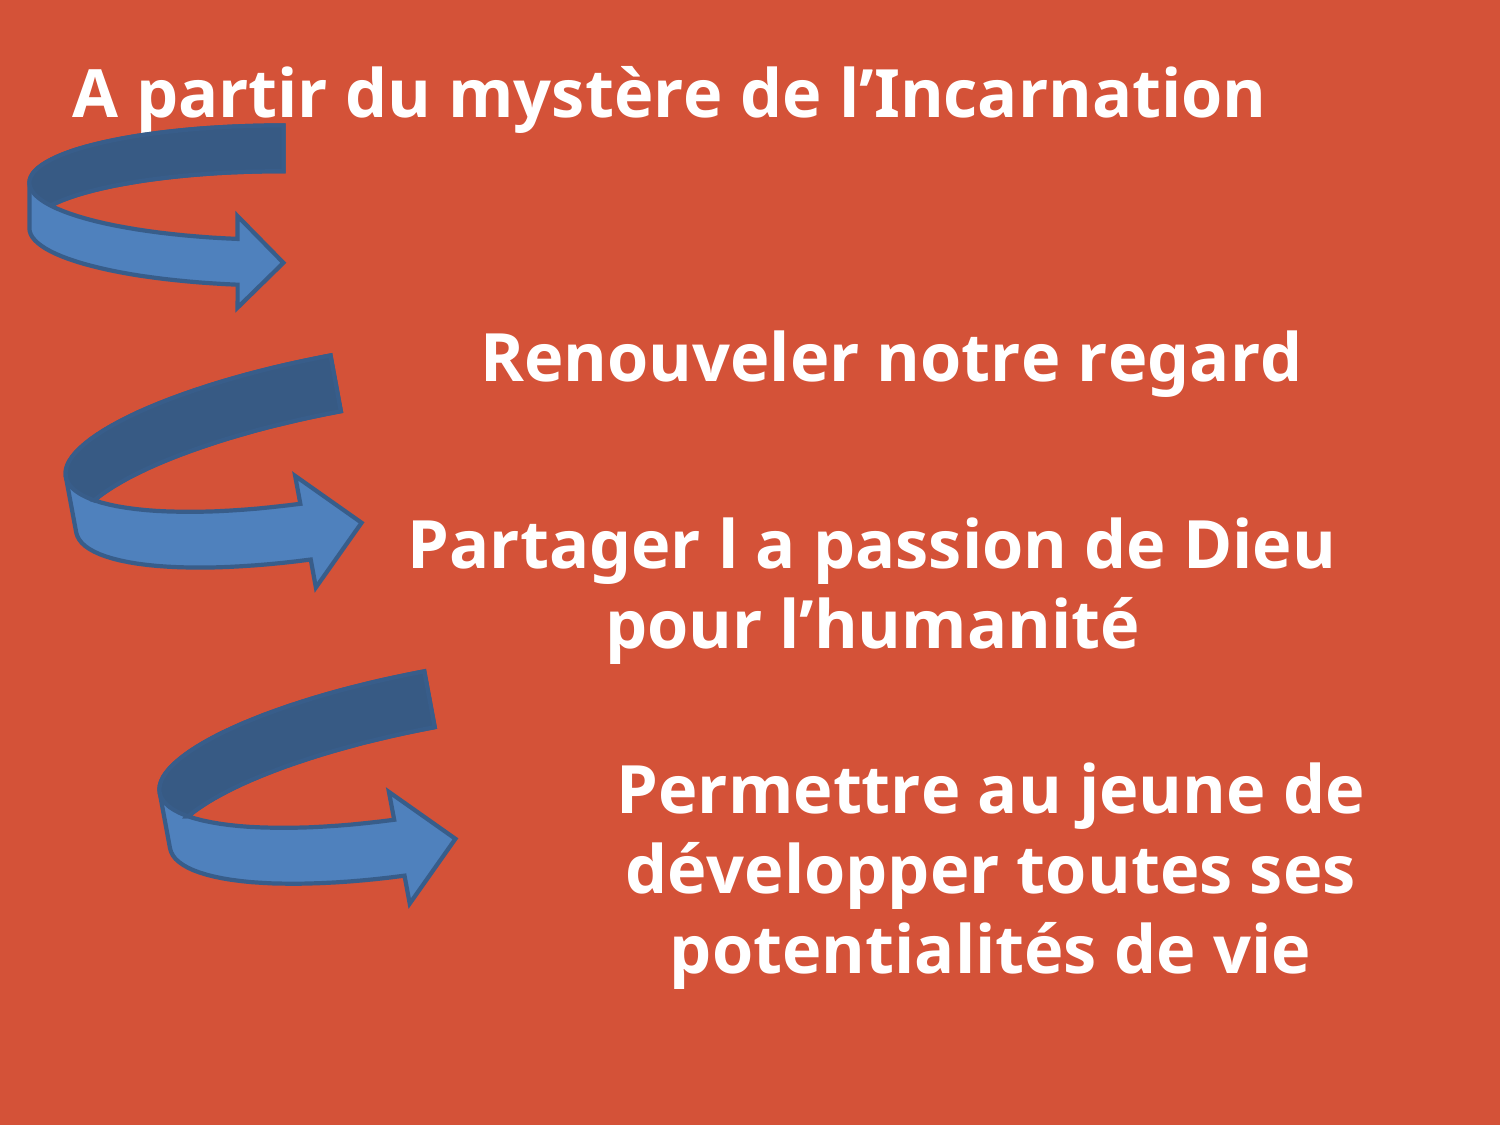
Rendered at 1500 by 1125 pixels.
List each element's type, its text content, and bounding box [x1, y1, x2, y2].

text_box Renouveler notre regard [283, 307, 1500, 403]
text_box Permettre au jeune de développer toutes ses potentialités de vie [487, 739, 1495, 995]
text_box A partir du mystère de l’Incarnation [0, 42, 1341, 139]
text_box [159, 671, 456, 904]
text_box [65, 355, 362, 588]
text_box [29, 125, 284, 308]
text_box Partager l a passion de Dieu pour l’humanité [369, 494, 1377, 671]
